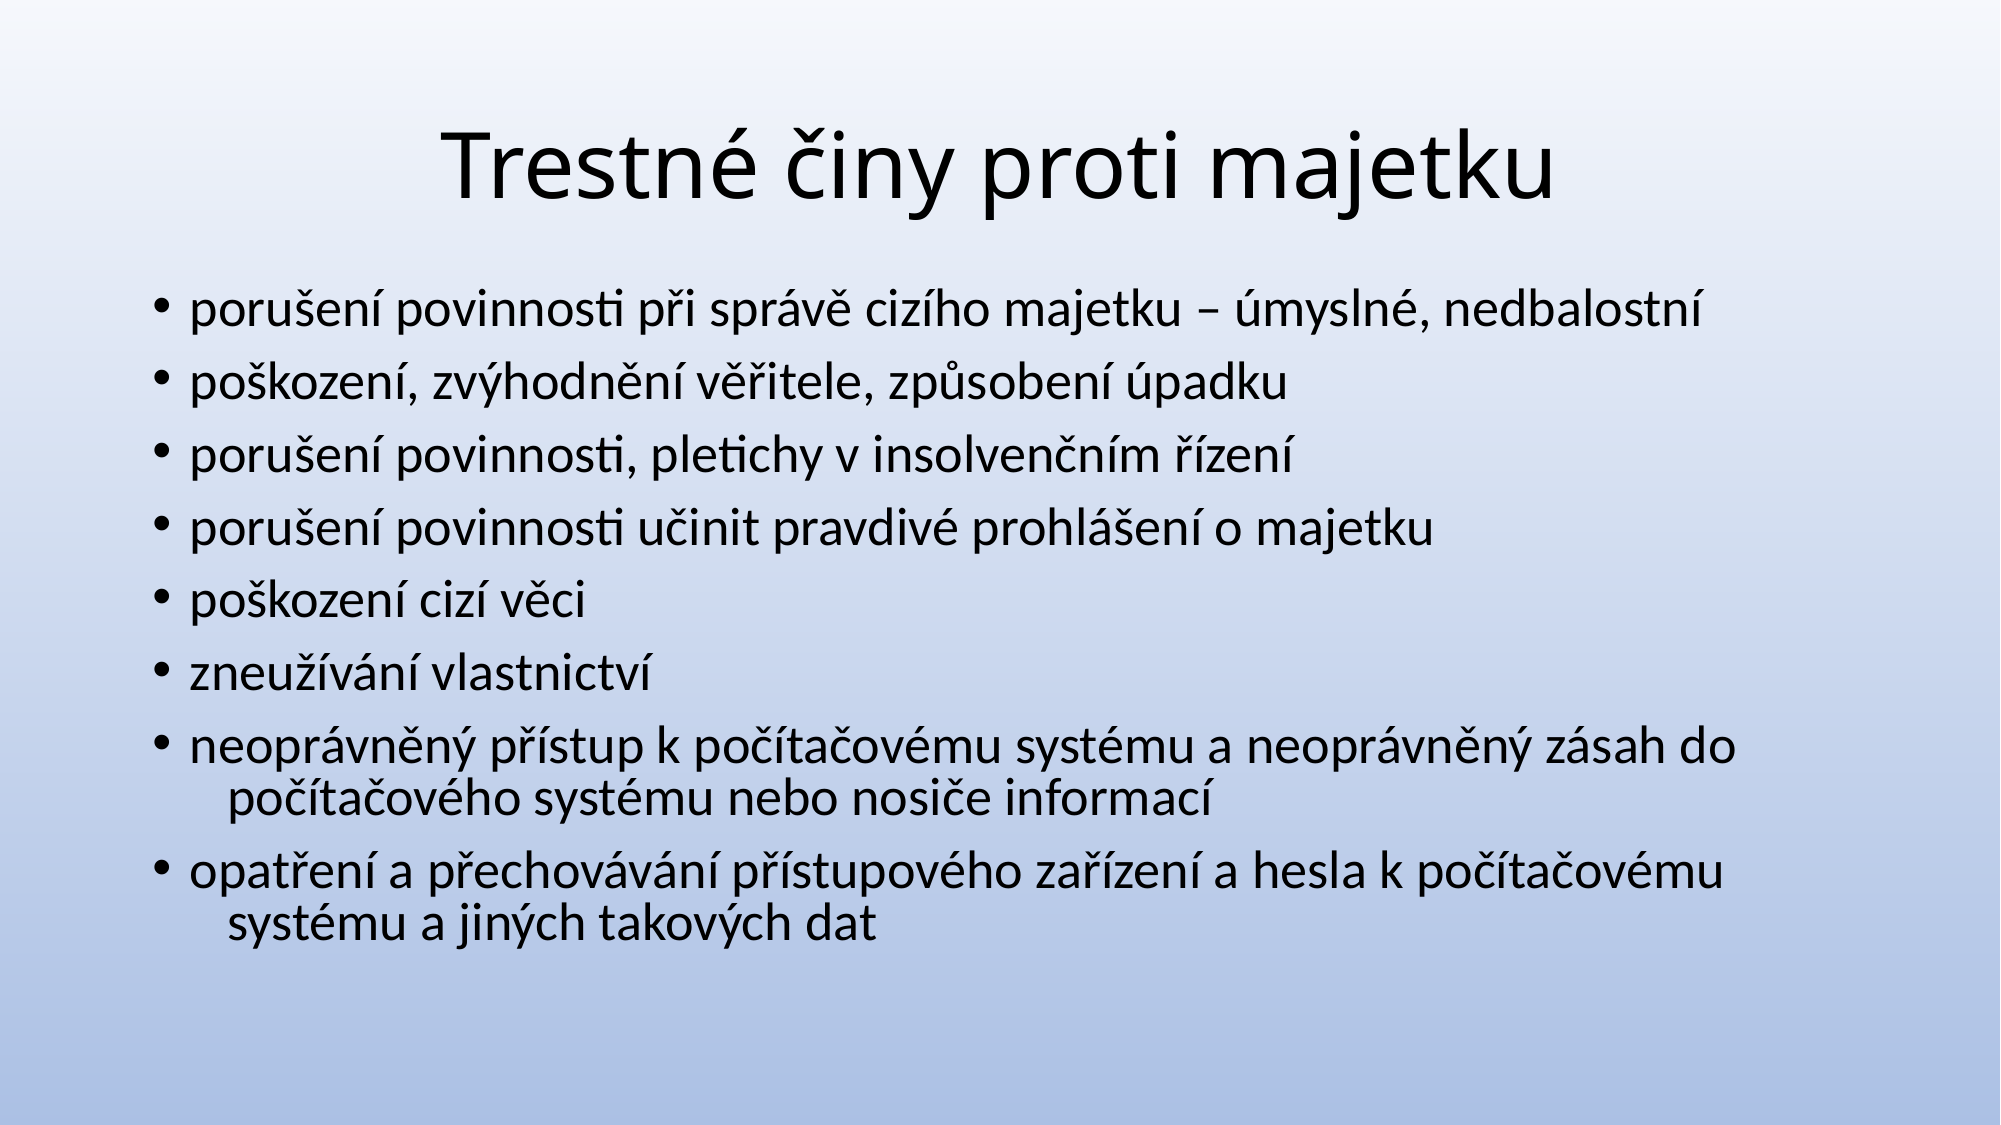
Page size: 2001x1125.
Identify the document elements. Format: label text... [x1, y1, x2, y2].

list porušení povinnosti při správě cizího majetku – úmyslné, nedbalostní poškození, zvýhodnění věřitele, způsobení úpadku porušení povinnosti, pletichy v insolvenčním řízení porušení povinnosti učinit pravdivé prohlášení o majetku poškození cizí věci zneužívání vlastnictví neoprávněný přístup k počítačovému systému a neoprávněný zásah do počítačového systému nebo nosiče informací opatření a přechovávání přístupového zařízení a hesla k počítačovému systému a jiných takových dat [137, 277, 1863, 1022]
title Trestné činy proti majetku [137, 59, 1863, 277]
